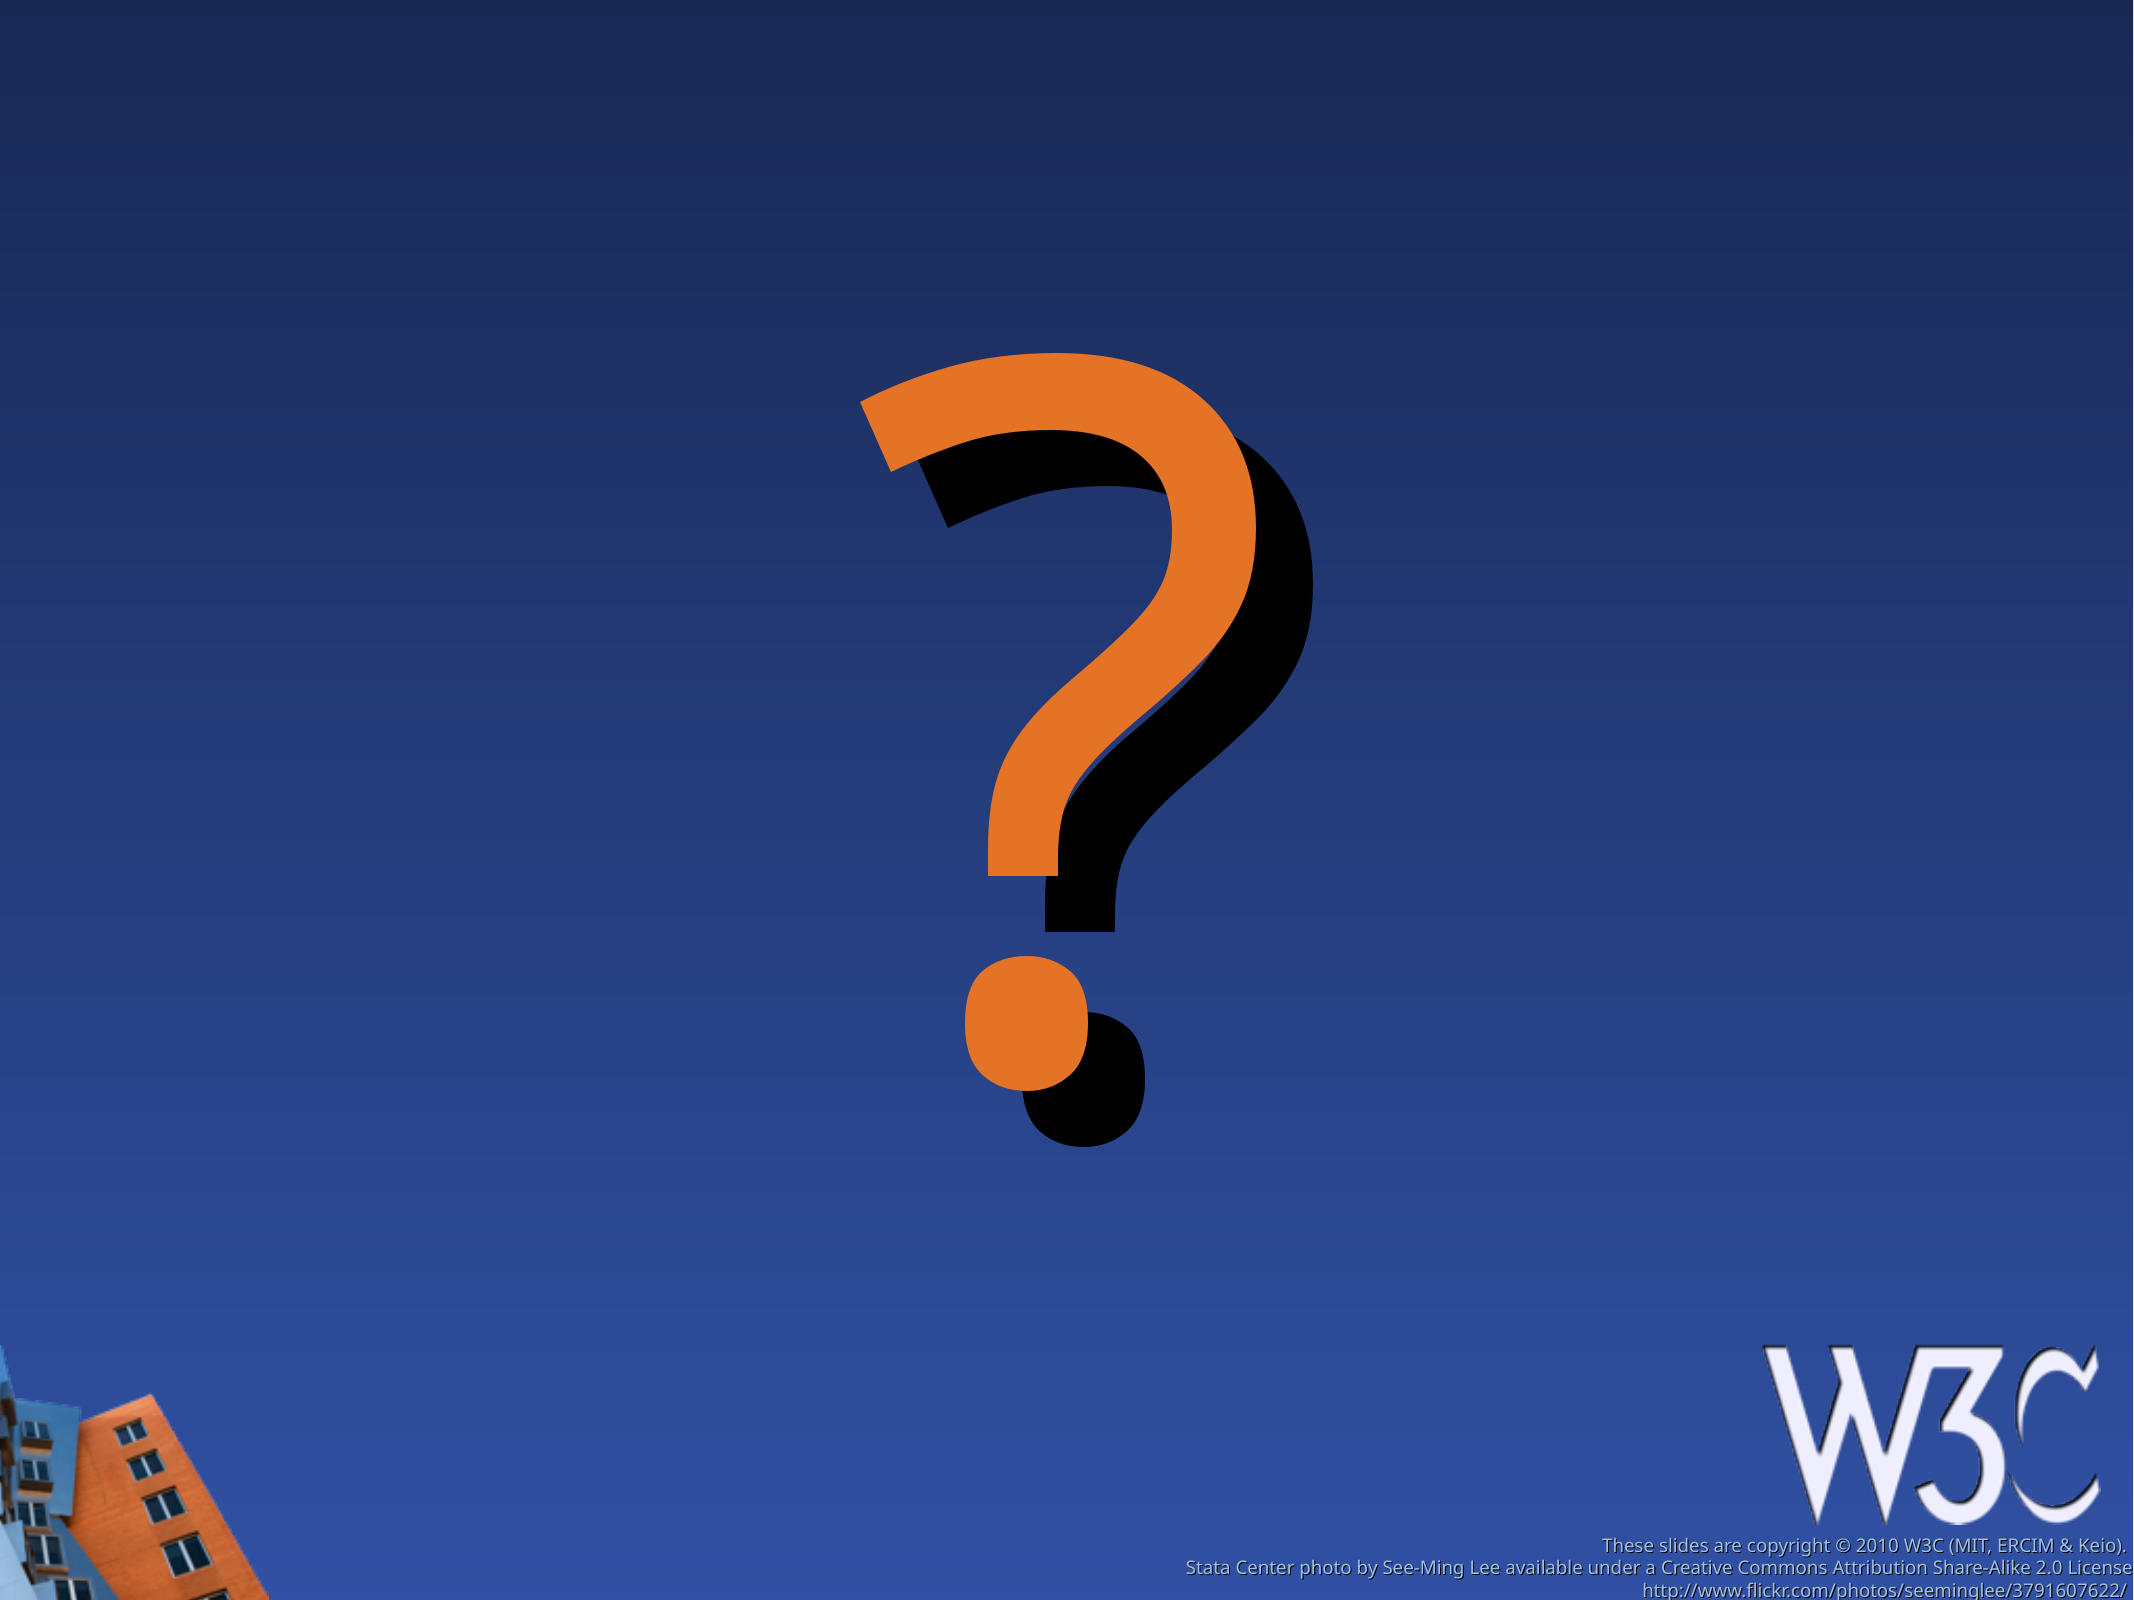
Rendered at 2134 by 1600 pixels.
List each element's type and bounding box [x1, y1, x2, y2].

picture [1762, 1344, 2101, 1525]
picture [0, 1345, 269, 1600]
